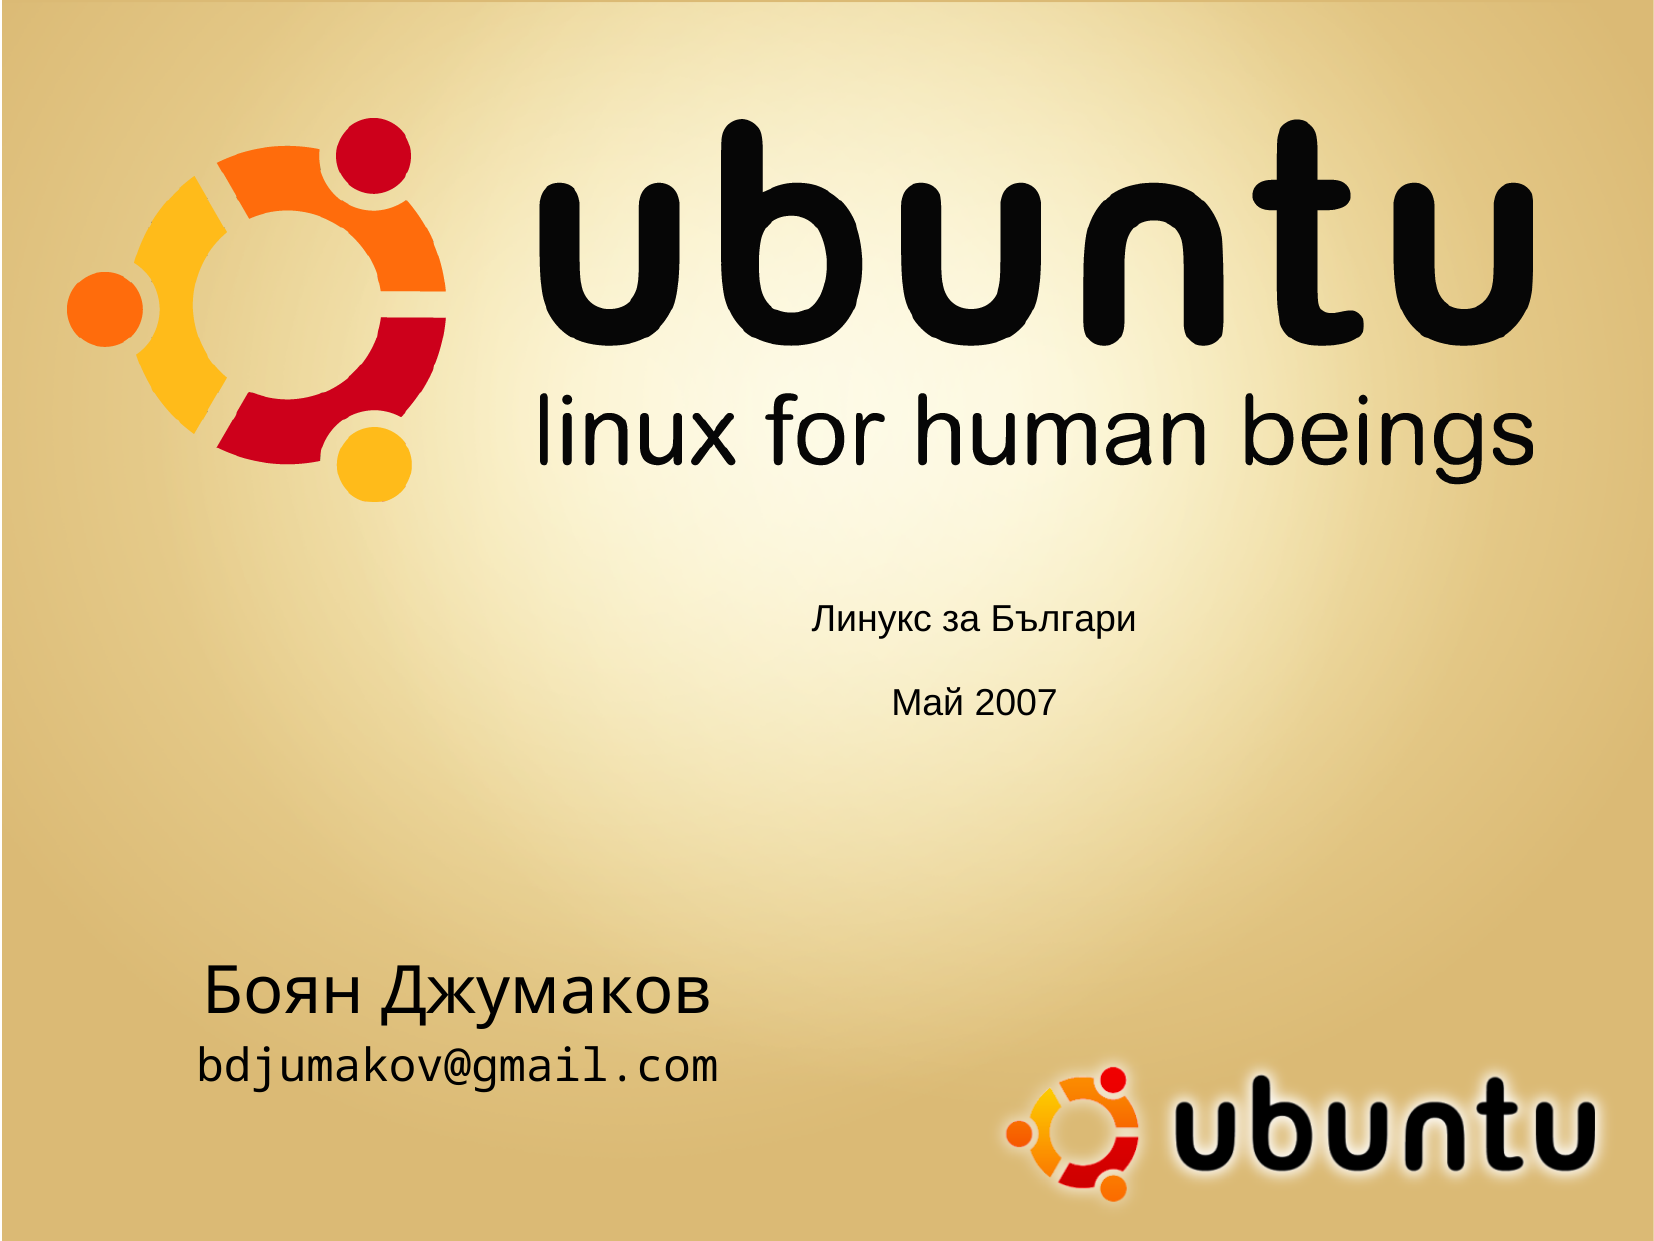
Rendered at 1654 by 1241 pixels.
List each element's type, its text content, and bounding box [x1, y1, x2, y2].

title Боян Джумаков bdjumakov@gmail.com [29, 826, 886, 1211]
text_box Линукс за Българи Май 2007 [531, 590, 1418, 773]
picture [2, 0, 1654, 1241]
